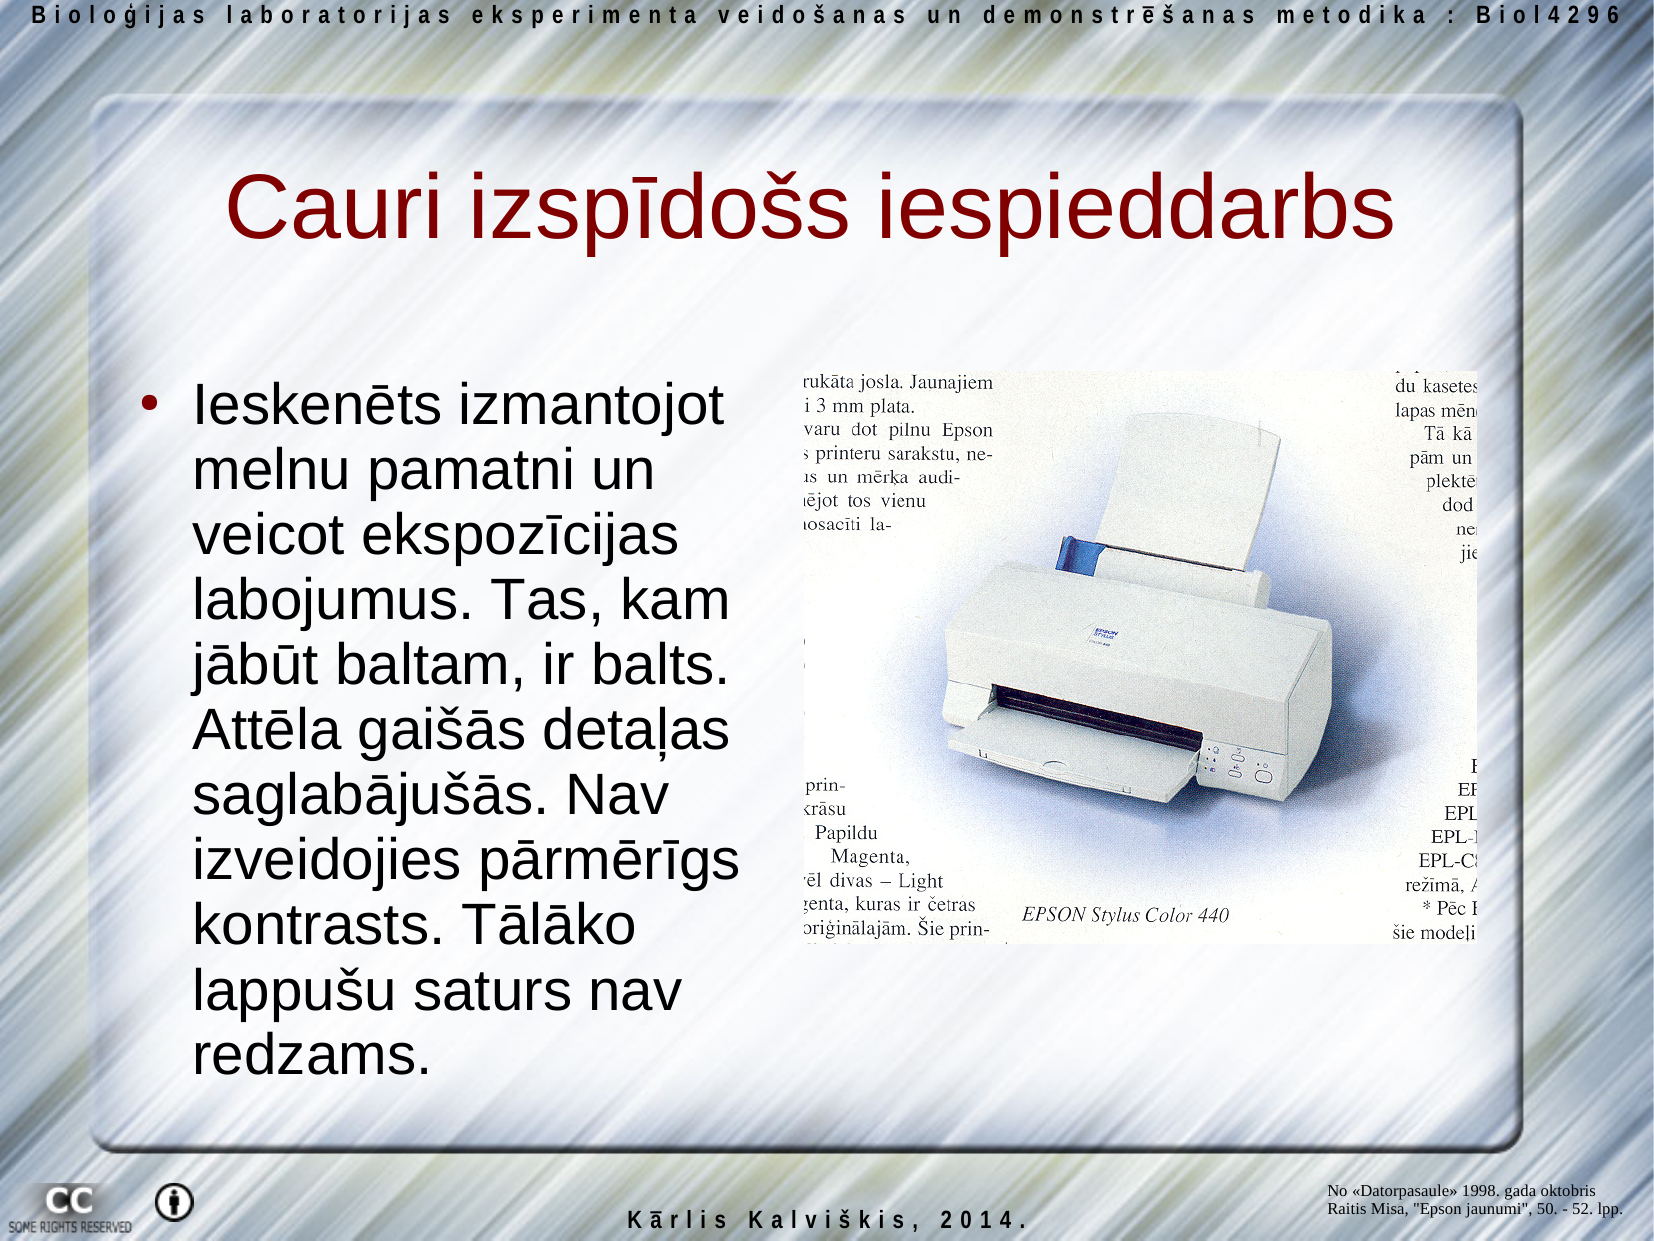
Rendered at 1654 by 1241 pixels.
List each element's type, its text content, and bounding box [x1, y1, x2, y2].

text_box No «Datorpasaule» 1998. gada oktobris Raitis Misa, "Epson jaunumi", 50. - 52. lpp. [1327, 1181, 1625, 1219]
list Ieskenēts izmantojot melnu pamatni un veicot ekspozīcijas labojumus. Tas, kam jābūt baltam, ir balts. Attēla gaišās detaļas saglabājušās. Nav izveidojies pārmērīgs kontrasts. Tālāko lappušu saturs nav redzams. [121, 371, 795, 1127]
picture [0, 0, 1654, 1241]
title Cauri izspīdošs iespieddarbs [121, 102, 1502, 310]
